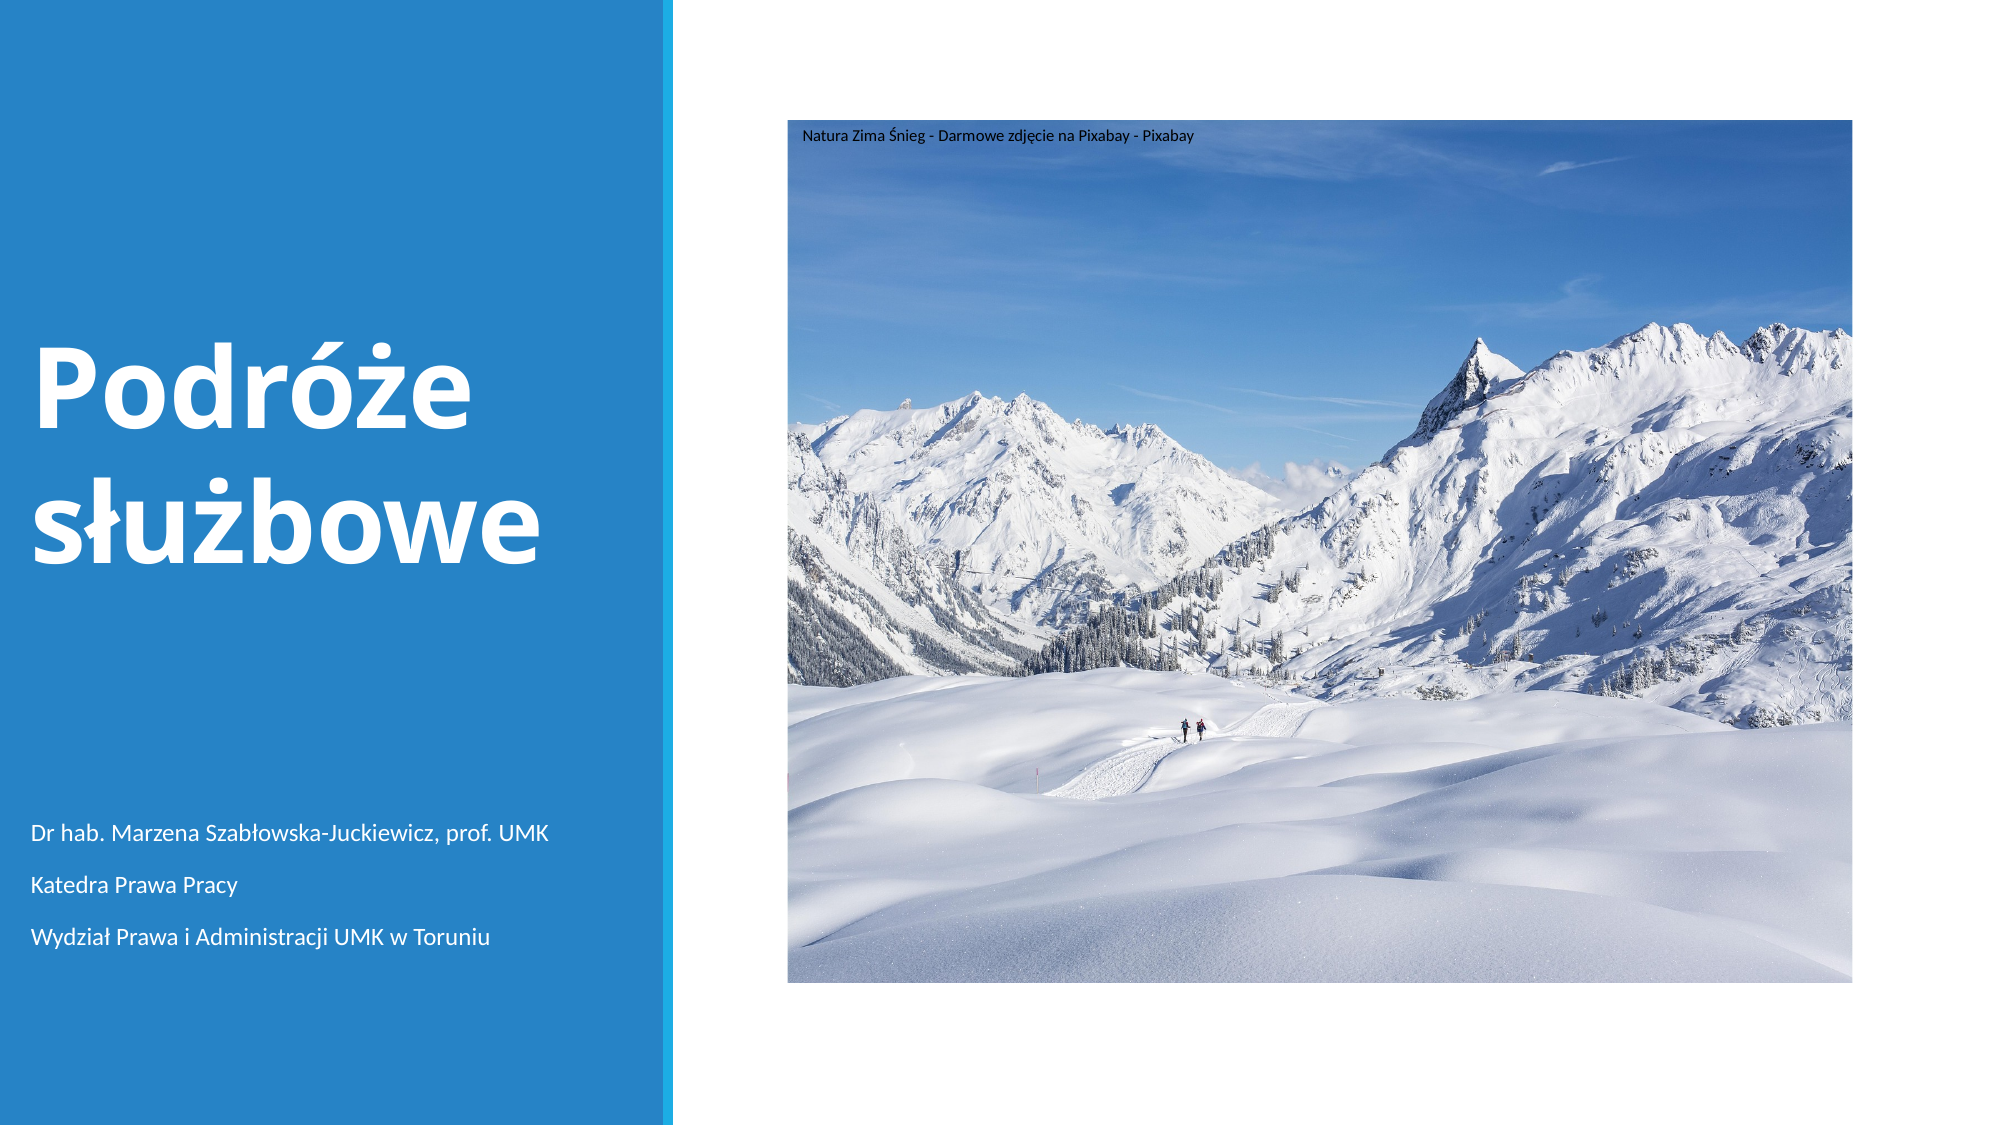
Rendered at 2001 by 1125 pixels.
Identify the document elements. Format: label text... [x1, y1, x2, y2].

list Dr hab. Marzena Szabłowska-Juckiewicz, prof. UMK Katedra Prawa Pracy Wydział Prawa i Administracji UMK w Toruniu [15, 812, 670, 1113]
title Podróże służbowe [15, 53, 670, 594]
list Natura Zima Śnieg - Darmowe zdjęcie na Pixabay - Pixabay [787, 120, 1853, 983]
